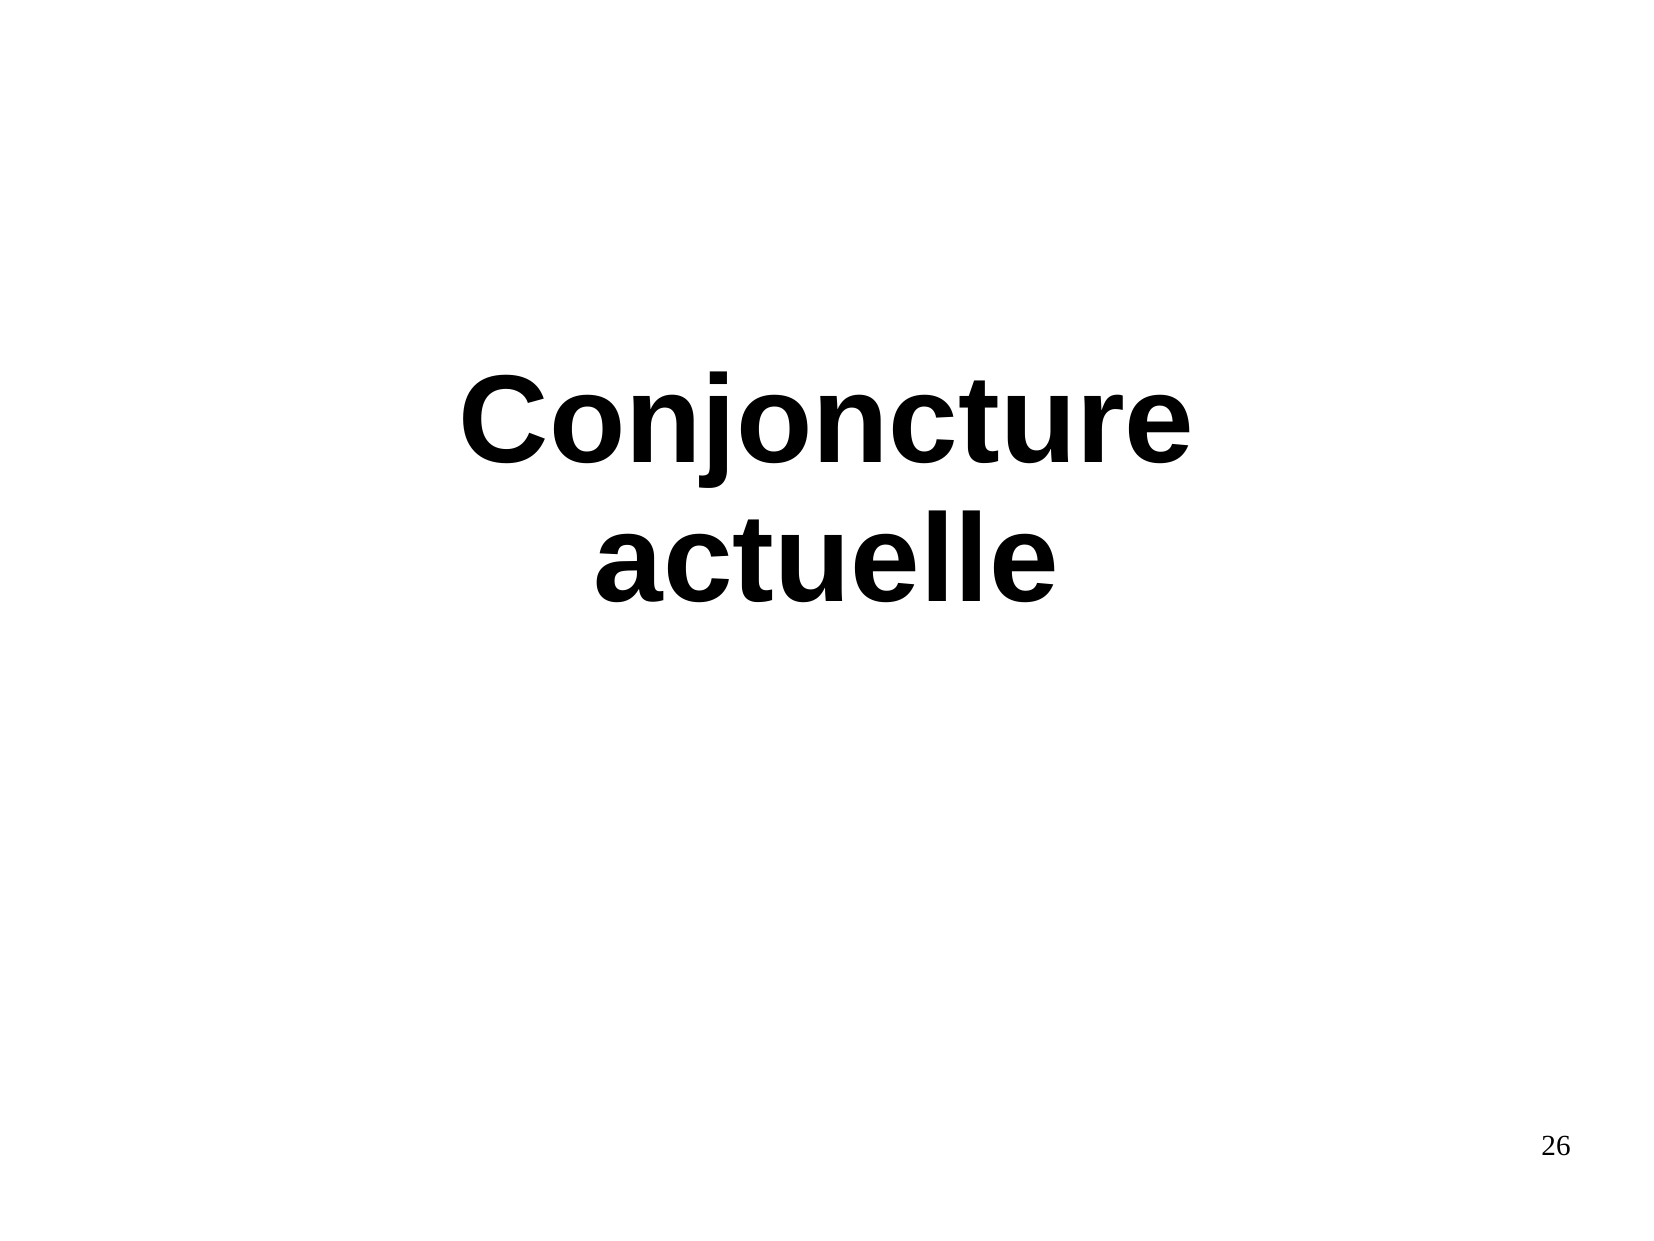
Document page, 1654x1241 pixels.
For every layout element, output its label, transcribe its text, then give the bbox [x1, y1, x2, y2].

title Conjoncture actuelle [82, 256, 1571, 721]
